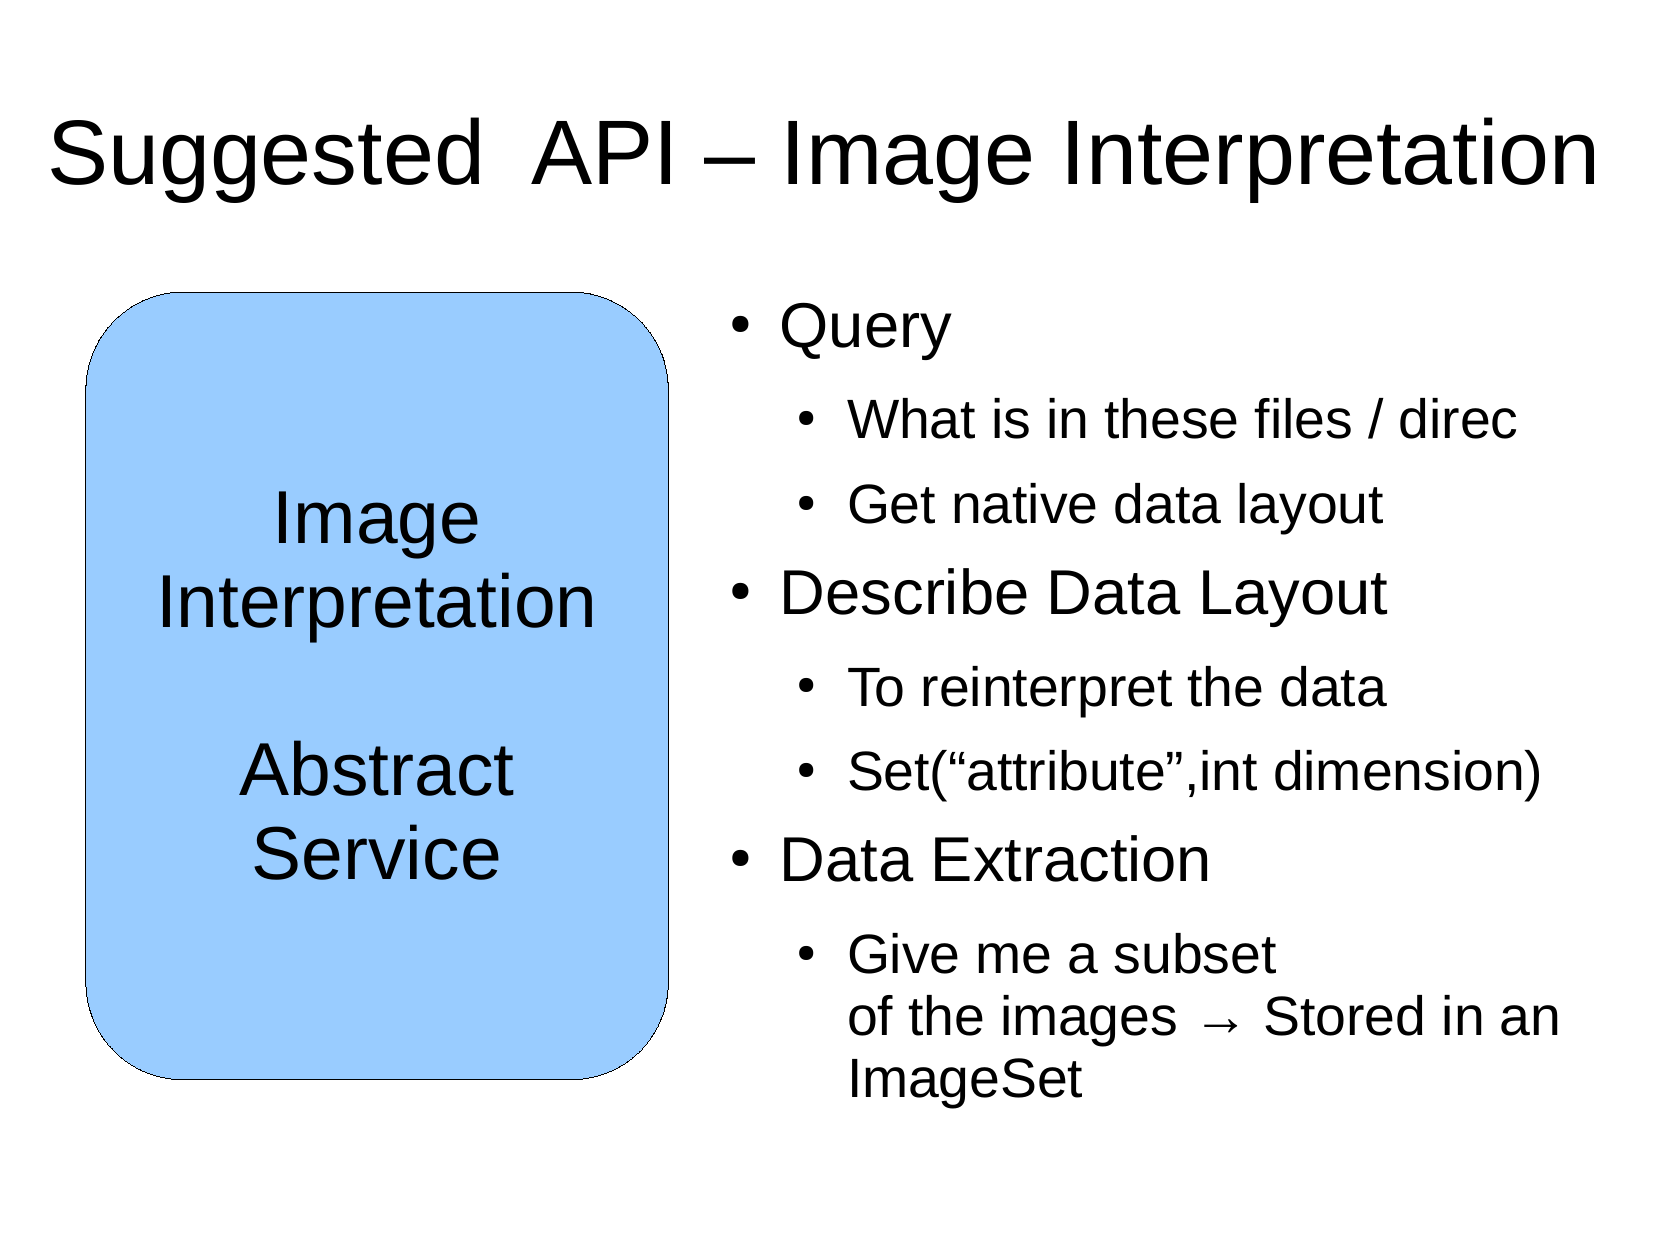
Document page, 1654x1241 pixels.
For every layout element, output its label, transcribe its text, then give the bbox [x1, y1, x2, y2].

list Query What is in these files / direc Get native data layout Describe Data Layout To reinterpret the data Set(“attribute”,int dimension) Data Extraction Give me a subset of the images → Stored in an ImageSet [712, 290, 1613, 1109]
text_box Image Interpretation Abstract Service [85, 292, 669, 1080]
title Suggested API – Image Interpretation [37, 49, 1613, 257]
